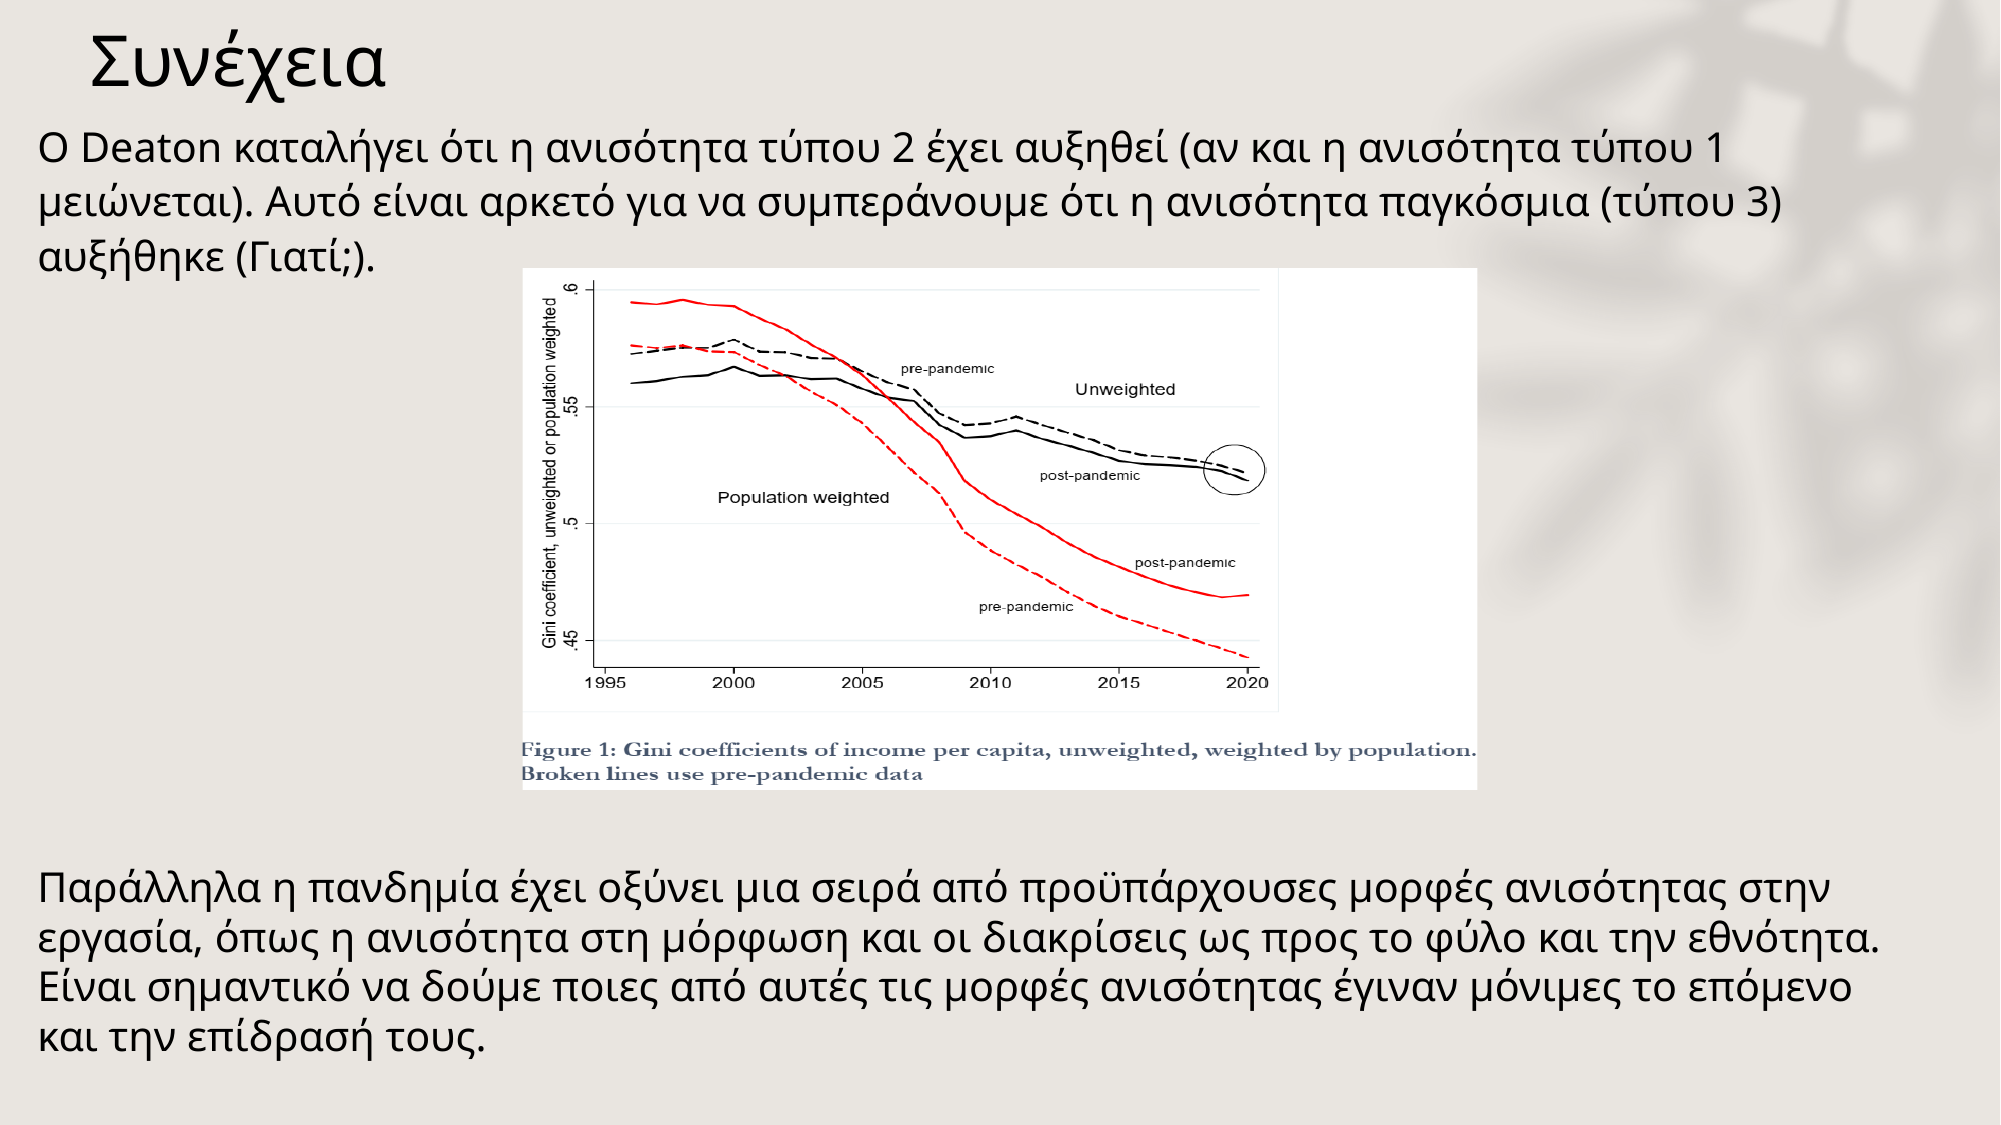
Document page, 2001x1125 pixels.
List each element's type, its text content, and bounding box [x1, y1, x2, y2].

list Ο Deaton καταλήγει ότι η ανισότητα τύπου 2 έχει αυξηθεί (αν και η ανισότητα τύπου 1 μειώνεται). Αυτό είναι αρκετό για να συμπεράνουμε ότι η ανισότητα παγκόσμια (τύπου 3) αυξήθηκε (Γιατί;). Παράλληλα η πανδημία έχει οξύνει μια σειρά από προϋπάρχουσες μορφές ανισότητας στην εργασία, όπως η ανισότητα στη μόρφωση και οι διακρίσεις ως προς το φύλο και την εθνότητα. Είναι σημαντικό να δούμε ποιες από αυτές τις μορφές ανισότητας έγιναν μόνιμες το επόμενο και την επίδρασή τους. [22, 108, 1925, 1073]
picture [522, 268, 1478, 790]
title Συνέχεια [75, 8, 1863, 108]
